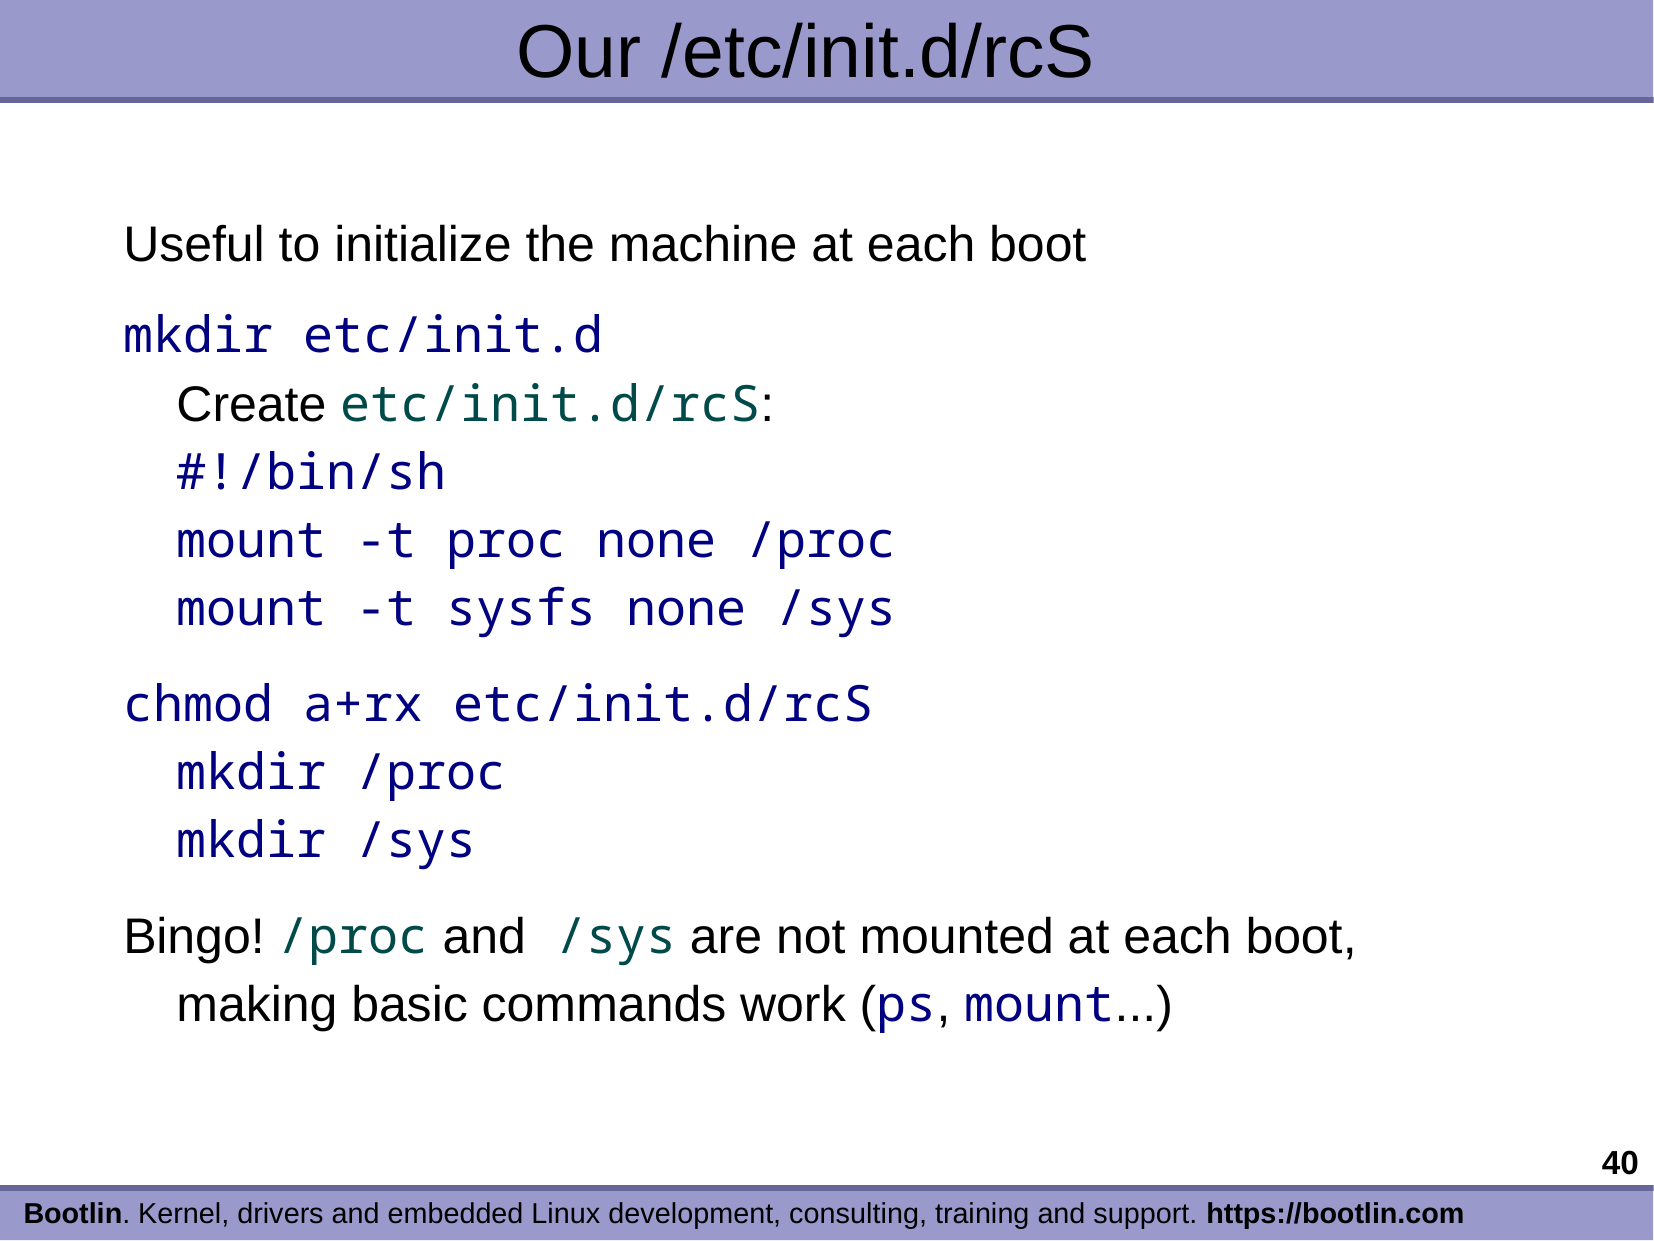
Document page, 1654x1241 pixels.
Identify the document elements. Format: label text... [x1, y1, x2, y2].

list Useful to initialize the machine at each boot mkdir etc/init.d Create etc/init.d/rcS: #!/bin/sh mount -t proc none /proc mount -t sysfs none /sys chmod a+rx etc/init.d/rcS mkdir /proc mkdir /sys Bingo! /proc and /sys are not mounted at each boot, making basic commands work (ps, mount...) [105, 216, 1518, 1066]
title Our /etc/init.d/rcS [60, 5, 1551, 97]
